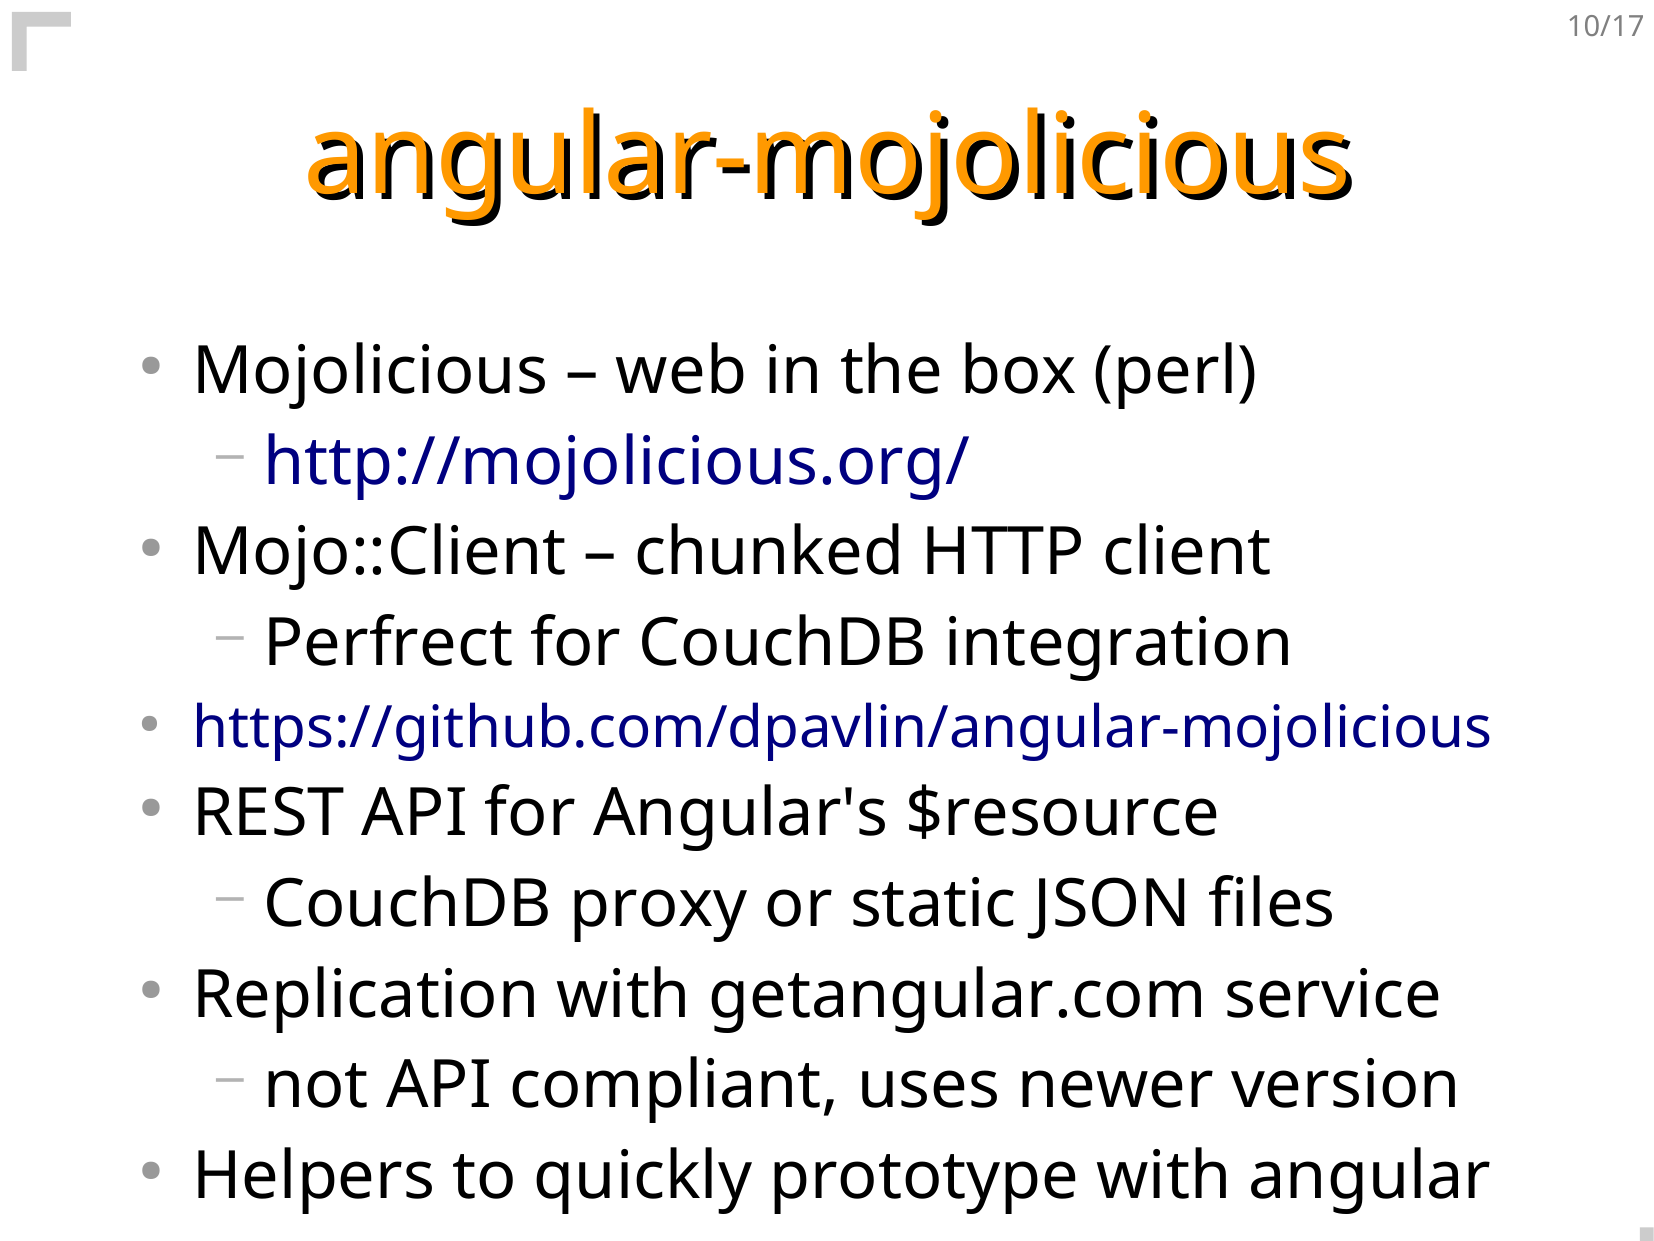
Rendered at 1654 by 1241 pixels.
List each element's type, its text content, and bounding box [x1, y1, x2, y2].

title angular-mojolicious [121, 46, 1534, 254]
list Mojolicious – web in the box (perl) http://mojolicious.org/ Mojo::Client – chunked HTTP client Perfrect for CouchDB integration https://github.com/dpavlin/angular-mojolicious REST API for Angular's $resource CouchDB proxy or static JSON files Replication with getangular.com service not API compliant, uses newer version Helpers to quickly prototype with angular [121, 322, 1561, 1132]
